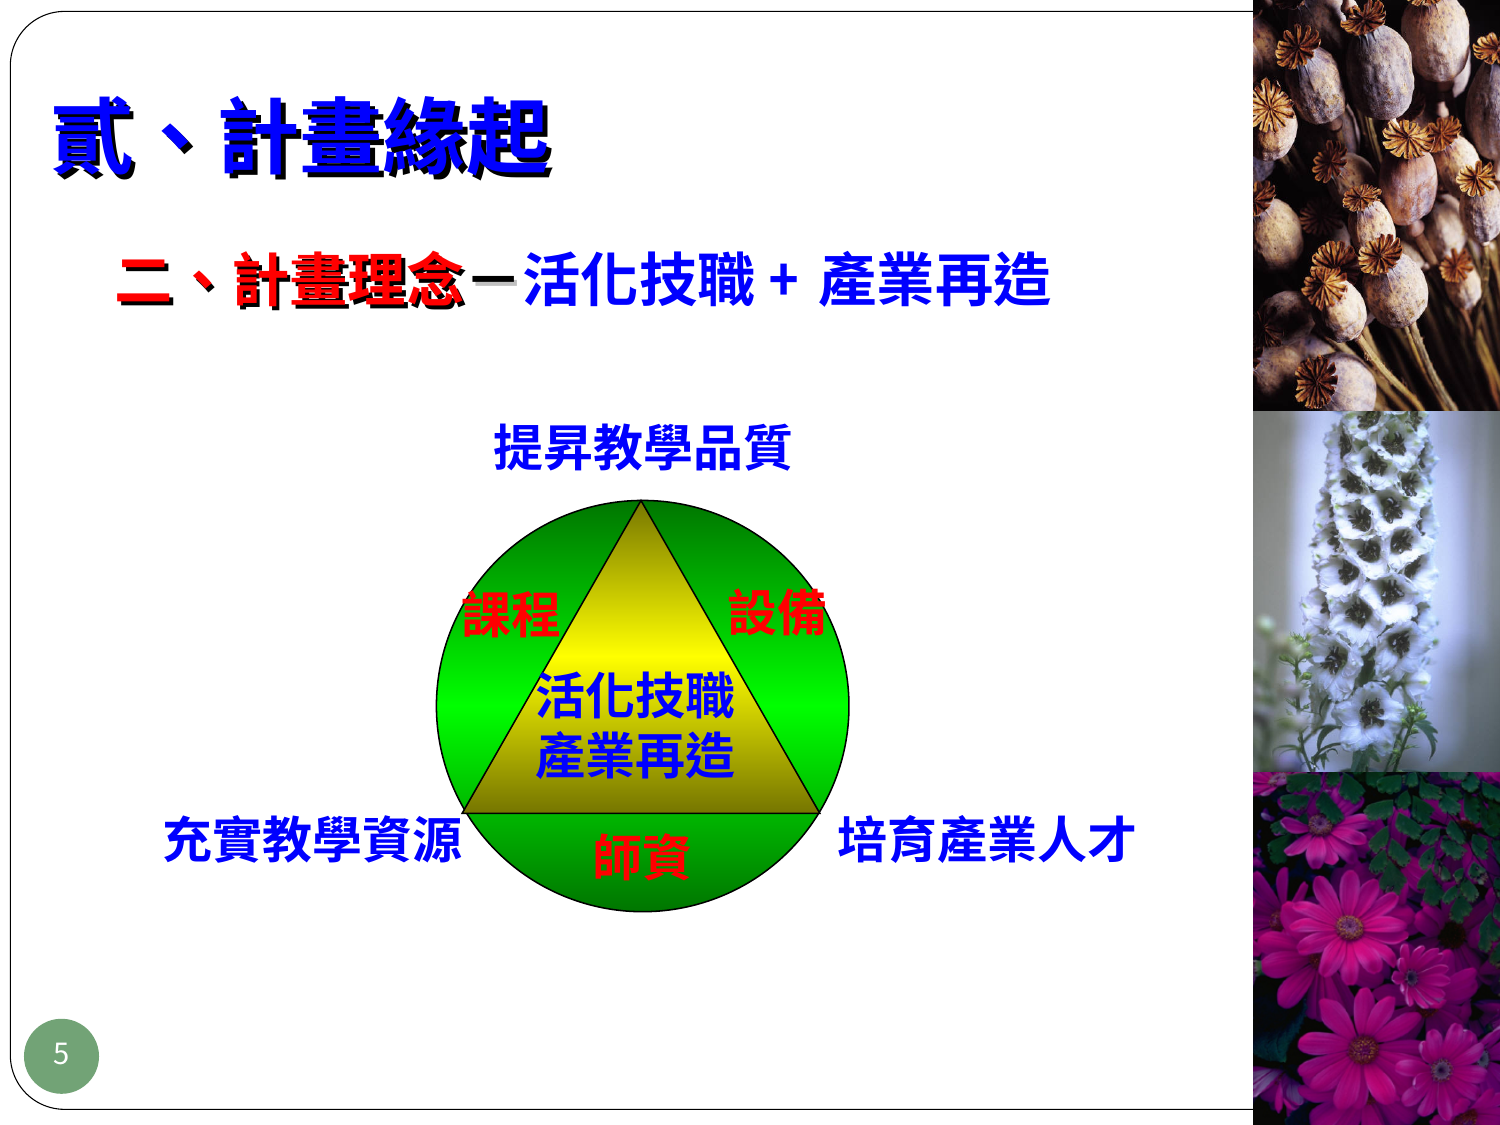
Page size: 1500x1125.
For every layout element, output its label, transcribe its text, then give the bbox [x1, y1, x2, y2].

text_box 師資 [567, 826, 718, 895]
text_box 充實教學資源 [147, 800, 506, 864]
picture [1253, 0, 1500, 1125]
text_box [483, 500, 801, 656]
text_box 設備 [702, 574, 853, 668]
text_box [436, 668, 849, 912]
text_box 貳、計畫緣起 [35, 35, 668, 200]
text_box 課程 [436, 575, 587, 670]
text_box <編號> [23, 1018, 100, 1094]
text_box 提昇教學品質 [478, 408, 810, 484]
text_box 二、計畫理念－活化技職+產業再造 [100, 208, 1146, 959]
text_box 活化技職 產業再造 [513, 656, 758, 826]
text_box 培育產業人才 [811, 800, 1164, 876]
